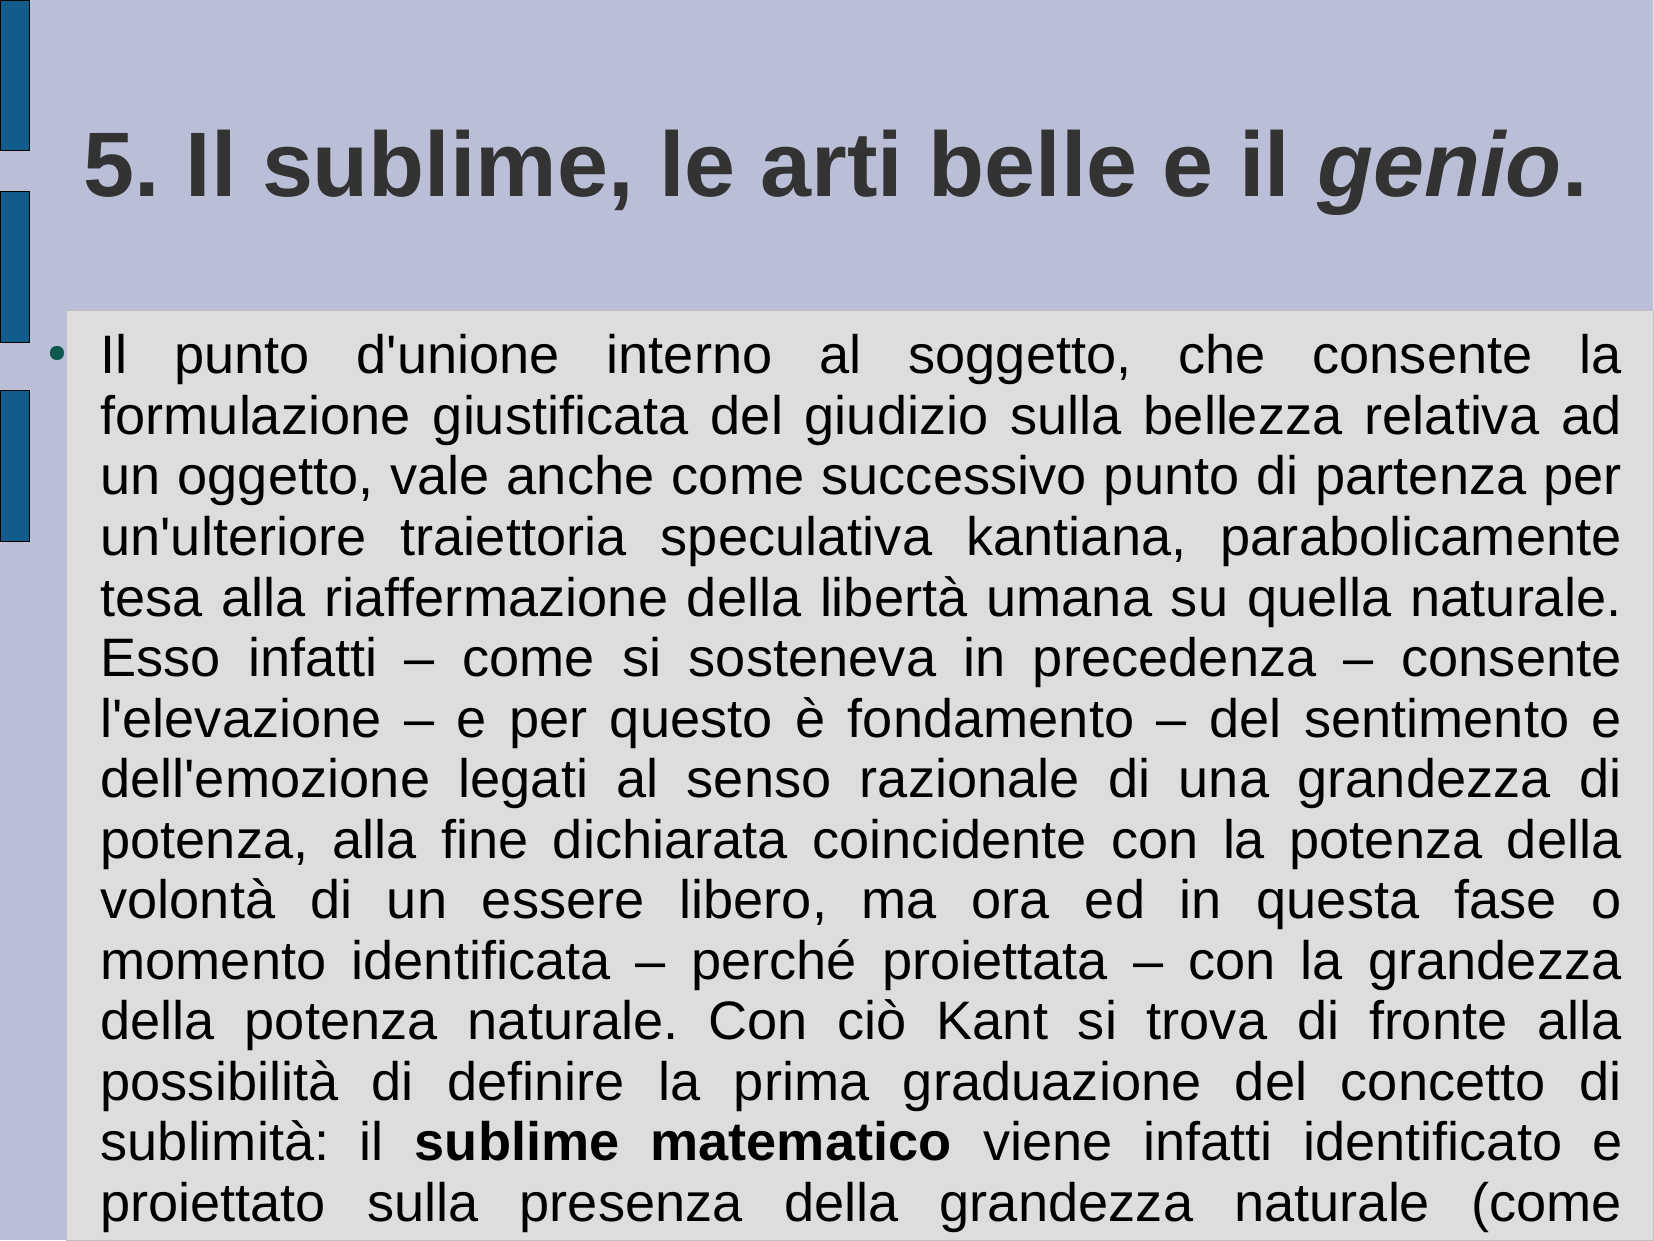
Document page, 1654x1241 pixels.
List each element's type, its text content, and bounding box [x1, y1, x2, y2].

list Il punto d'unione interno al soggetto, che consente la formulazione giustificata del giudizio sulla bellezza relativa ad un oggetto, vale anche come successivo punto di partenza per un'ulteriore traiettoria speculativa kantiana, parabolicamente tesa alla riaffermazione della libertà umana su quella naturale. Esso infatti – come si sosteneva in precedenza – consente l'elevazione – e per questo è fondamento – del sentimento e dell'emozione legati al senso razionale di una grandezza di potenza, alla fine dichiarata coincidente con la potenza della volontà di un essere libero, ma ora ed in questa fase o momento identificata – perché proiettata – con la grandezza della potenza naturale. Con ciò Kant si trova di fronte alla possibilità di definire la prima graduazione del concetto di sublimità: il sublime matematico viene infatti identificato e proiettato sulla presenza della grandezza naturale (come grandezza smisurata ed illimitata). [29, 324, 1625, 1237]
title 5. Il sublime, le arti belle e il genio. [59, 61, 1613, 269]
